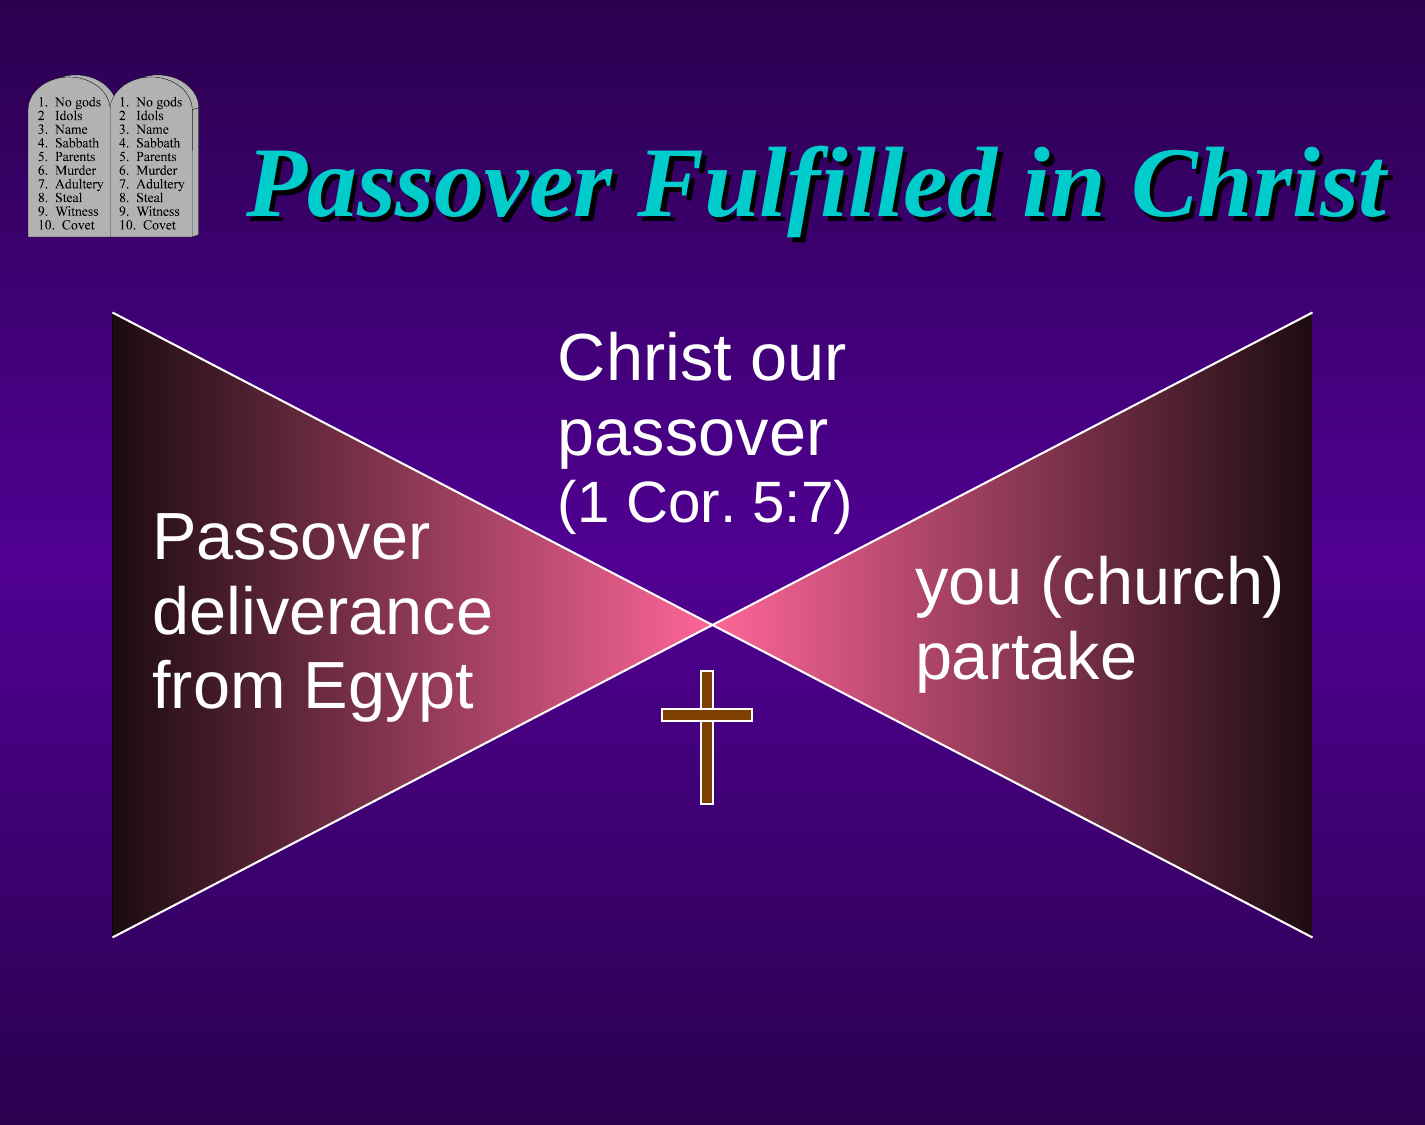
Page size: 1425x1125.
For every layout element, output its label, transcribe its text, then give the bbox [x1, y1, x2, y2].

text_box [601, 569, 708, 681]
text_box Passover deliverance from Egypt [137, 491, 601, 731]
text_box you (church) partake [899, 536, 1313, 702]
text_box [661, 671, 753, 804]
text_box [717, 543, 1313, 936]
text_box [993, 314, 1313, 536]
text_box Christ our passover (1 Cor. 5:7) [542, 312, 993, 543]
title Passover Fulfilled in Christ [231, 64, 1420, 301]
text_box [112, 314, 504, 936]
